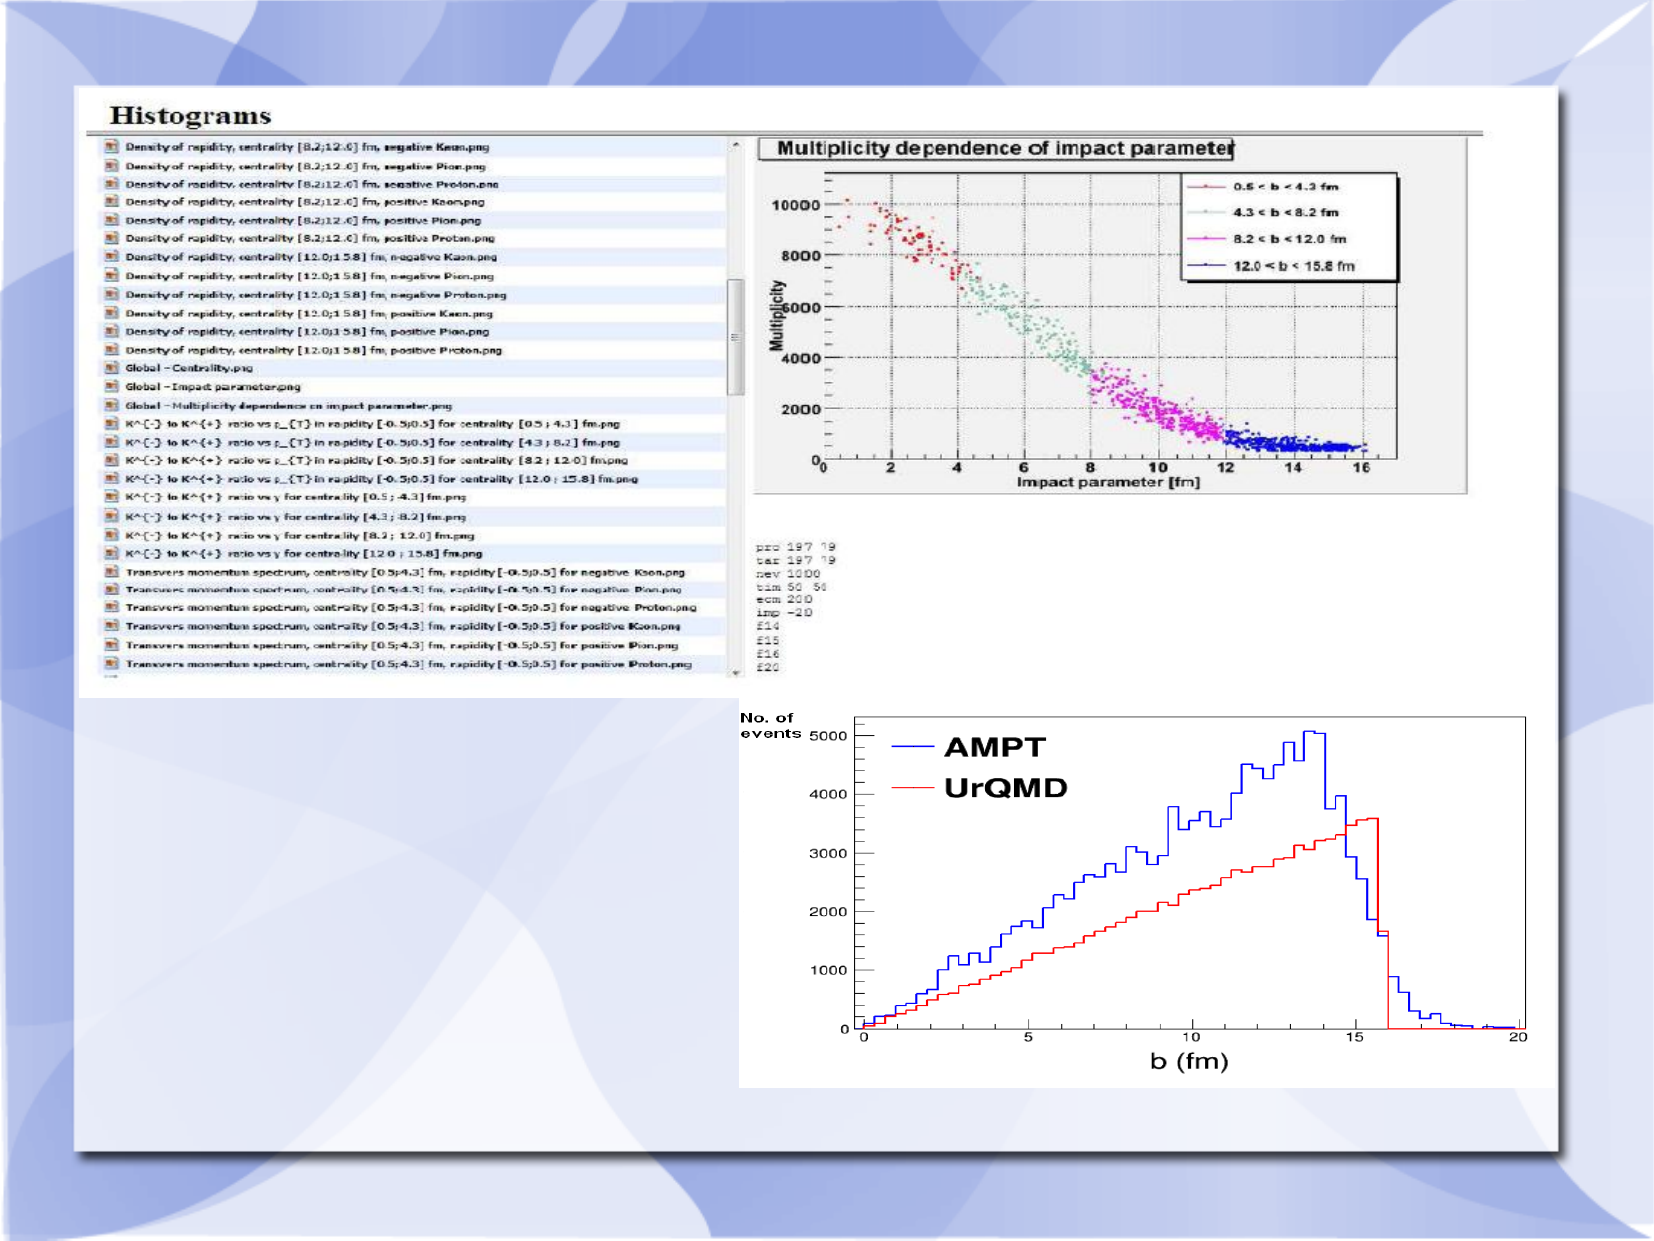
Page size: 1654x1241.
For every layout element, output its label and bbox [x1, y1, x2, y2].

picture [79, 88, 1555, 1088]
